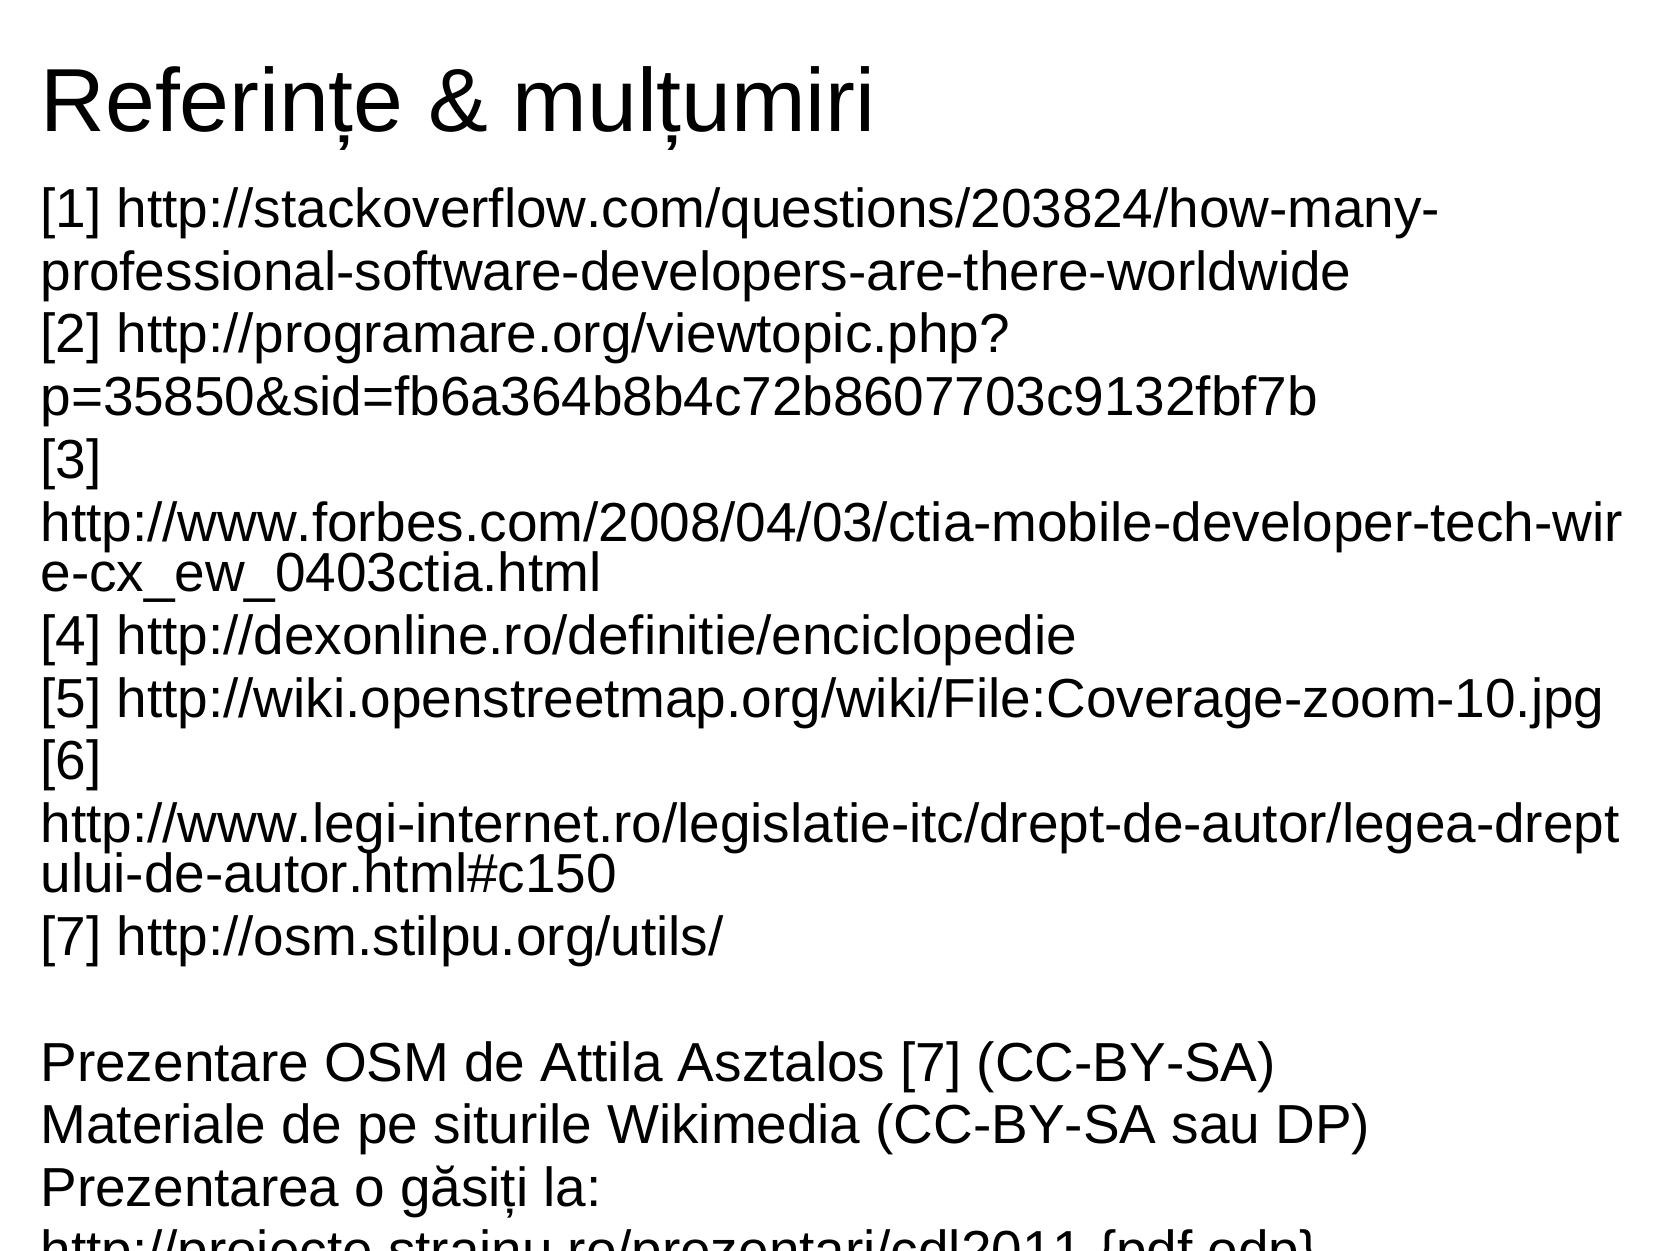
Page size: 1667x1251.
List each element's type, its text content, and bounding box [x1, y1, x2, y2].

list [1] http://stackoverflow.com/questions/203824/how-many-professional-software-developers-are-there-worldwide [2] http://programare.org/viewtopic.php?p=35850&sid=fb6a364b8b4c72b8607703c9132fbf7b [3] http://www.forbes.com/2008/04/03/ctia-mobile-developer-tech-wire-cx_ew_0403ctia.html [4] http://dexonline.ro/definitie/enciclopedie [5] http://wiki.openstreetmap.org/wiki/File:Coverage-zoom-10.jpg [6] http://www.legi-internet.ro/legislatie-itc/drept-de-autor/legea-dreptului-de-autor.html#c150 [7] http://osm.stilpu.org/utils/ Prezentare OSM de Attila Asztalos [7] (CC-BY-SA) Materiale de pe siturile Wikimedia (CC-BY-SA sau DP) Prezentarea o găsiți la: http://proiecte.strainu.ro/prezentari/cdl2011.{pdf,odp} [40, 177, 1627, 1201]
title Referințe & mulțumiri [40, 50, 1627, 177]
